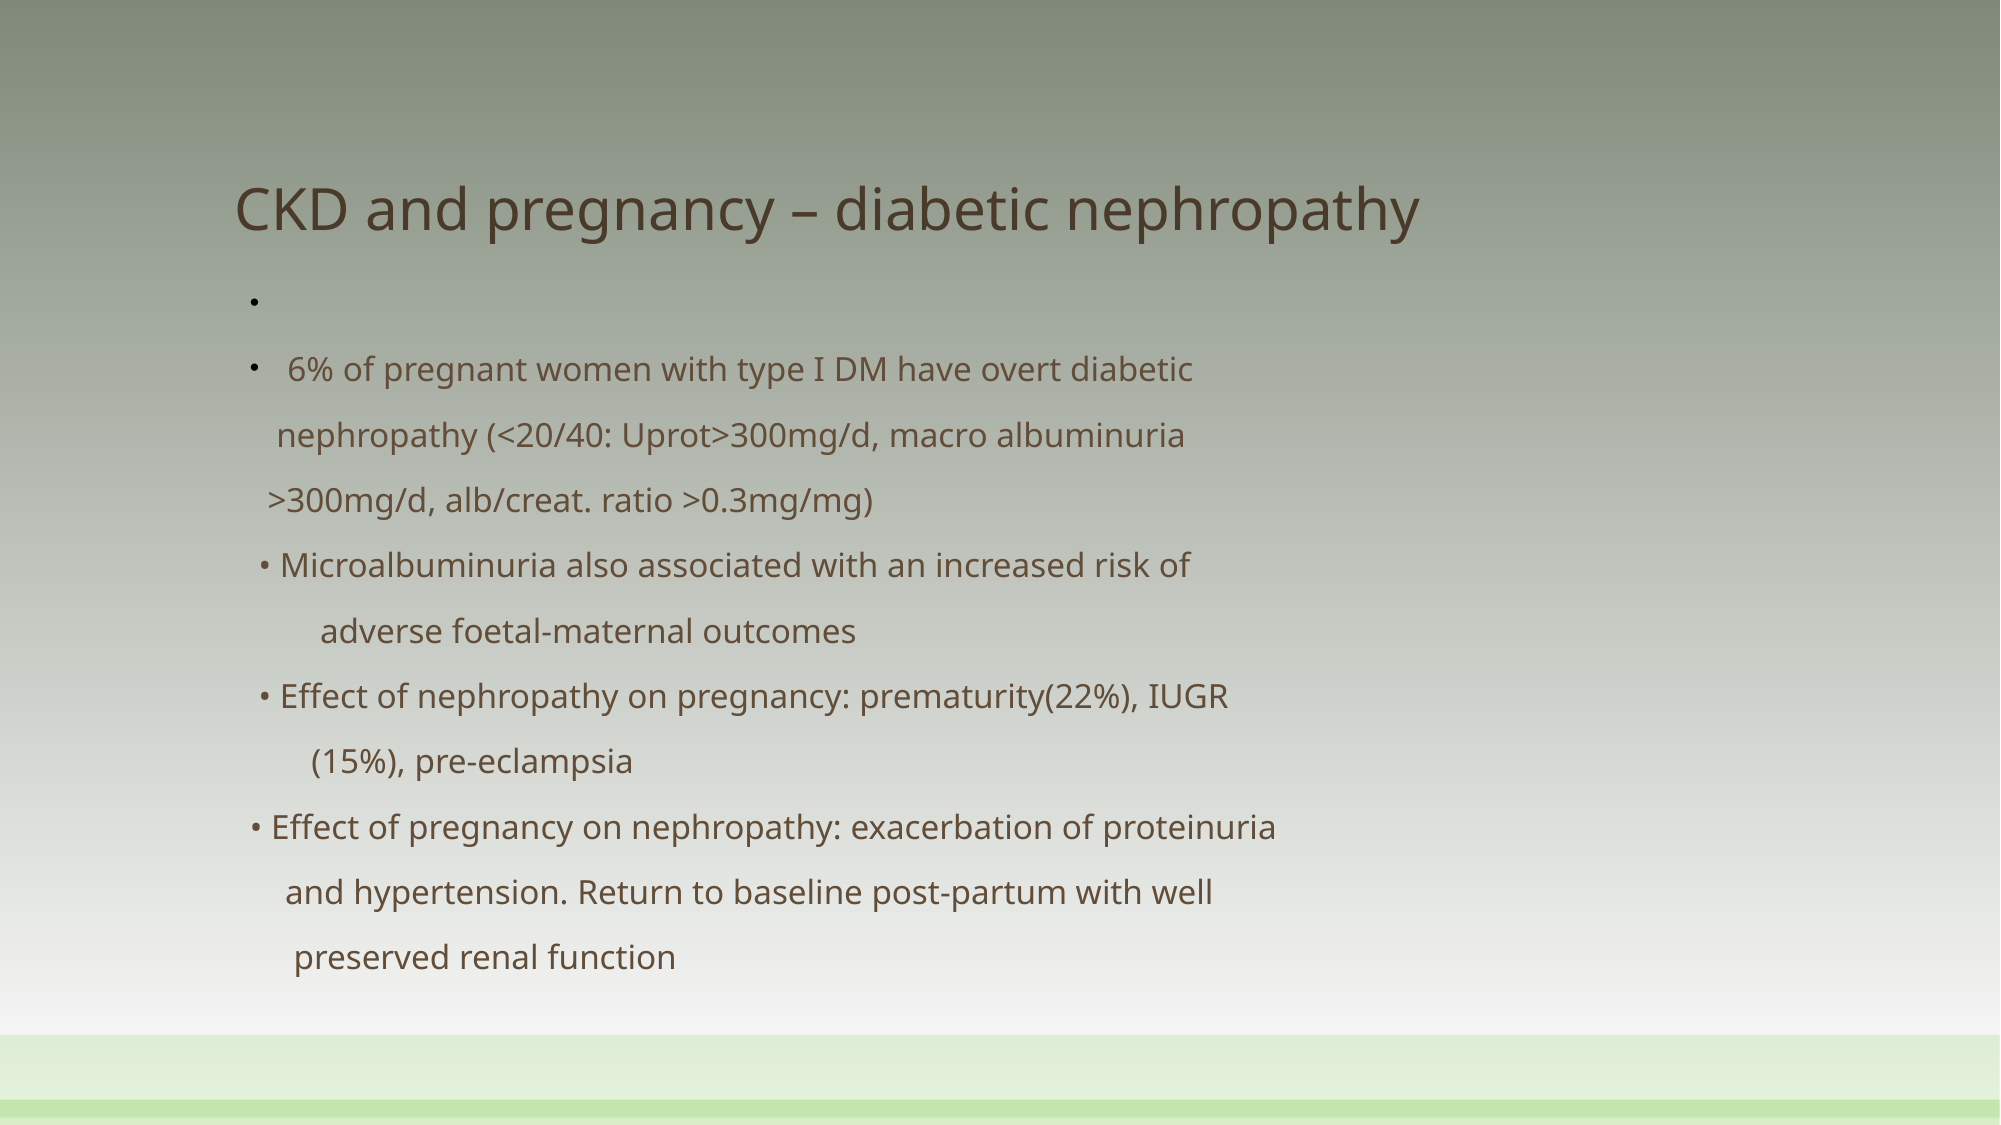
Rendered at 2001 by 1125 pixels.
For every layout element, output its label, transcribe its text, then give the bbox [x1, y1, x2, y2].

list 6% of pregnant women with type I DM have overt diabetic nephropathy (<20/40: Uprot>300mg/d, macro albuminuria >300mg/d, alb/creat. ratio >0.3mg/mg) • Microalbuminuria also associated with an increased risk of adverse foetal-maternal outcomes • Effect of nephropathy on pregnancy: prematurity(22%), IUGR (15%), pre-eclampsia • Effect of pregnancy on nephropathy: exacerbation of proteinuria and hypertension. Return to baseline post-partum with well preserved renal function [219, 274, 1780, 987]
title CKD and pregnancy – diabetic nephropathy [219, 71, 1780, 251]
